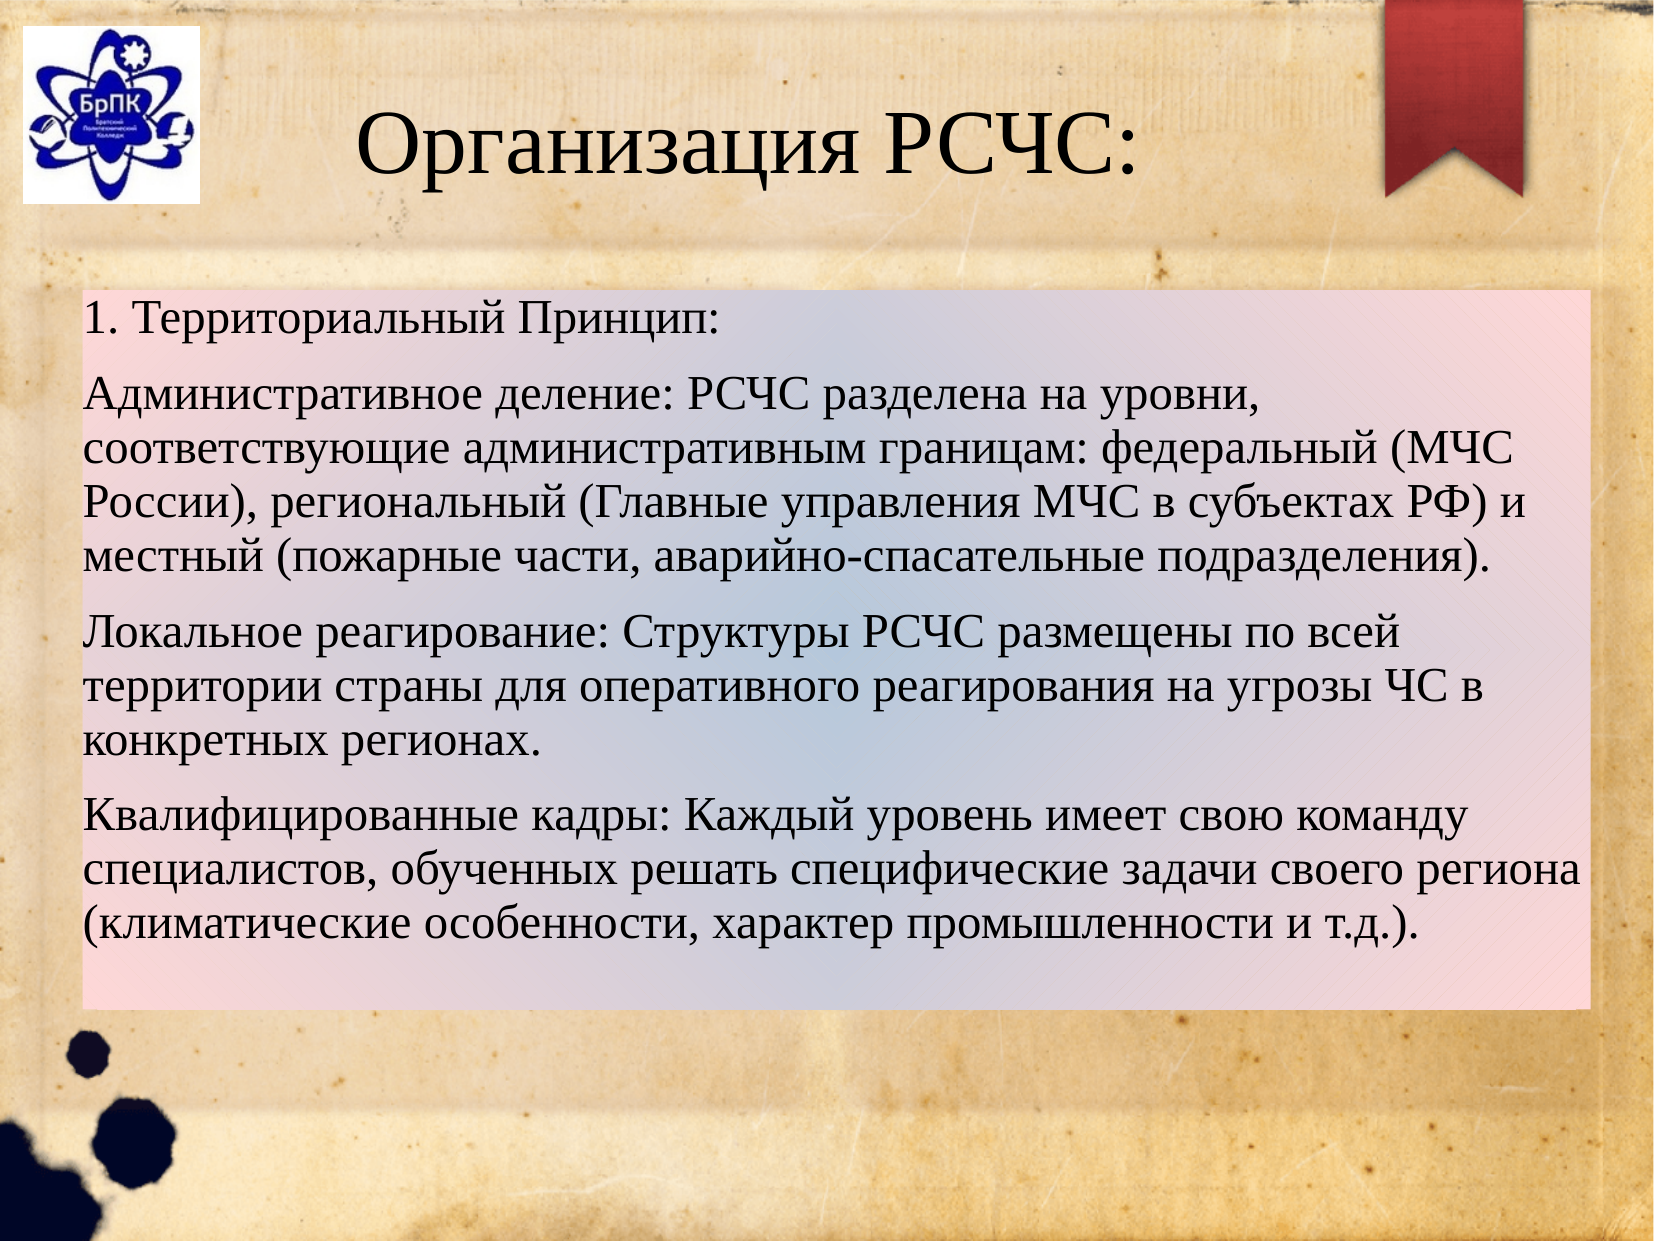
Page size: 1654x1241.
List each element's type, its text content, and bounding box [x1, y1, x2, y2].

list 1. Территориальный Принцип: Административное деление: РСЧС разделена на уровни, соответствующие административным границам: федеральный (МЧС России), региональный (Главные управления МЧС в субъектах РФ) и местный (пожарные части, аварийно-спасательные подразделения). Локальное реагирование: Структуры РСЧС размещены по всей территории страны для оперативного реагирования на угрозы ЧС в конкретных регионах. Квалифицированные кадры: Каждый уровень имеет свою команду специалистов, обученных решать специфические задачи своего региона (климатические особенности, характер промышленности и т.д.). [82, 290, 1591, 1010]
picture [0, 0, 1654, 1241]
title Организация РСЧС: [355, 49, 1347, 237]
